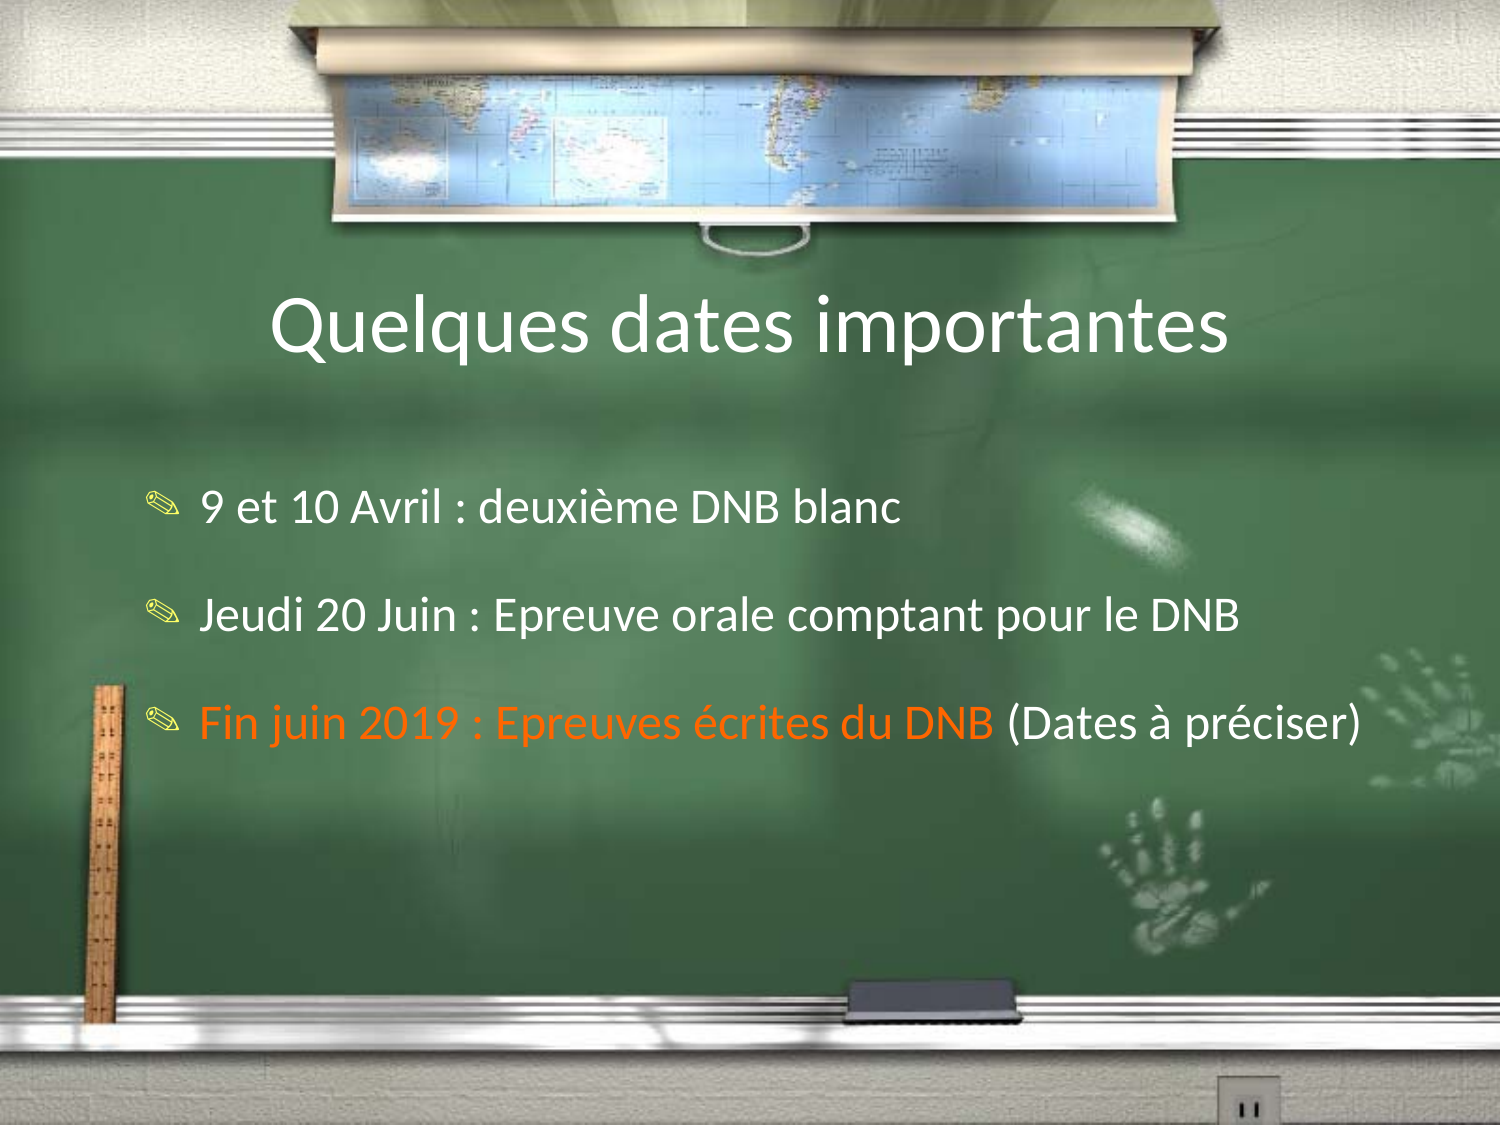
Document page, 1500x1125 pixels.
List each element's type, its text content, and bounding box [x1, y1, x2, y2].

text_box Quelques dates importantes [112, 224, 1388, 413]
picture [0, 0, 1500, 1125]
text_box 9 et 10 Avril : deuxième DNB blanc Jeudi 20 Juin : Epreuve orale comptant pour le DNB Fin juin 2019 : Epreuves écrites du DNB (Dates à préciser) [129, 420, 1405, 1111]
